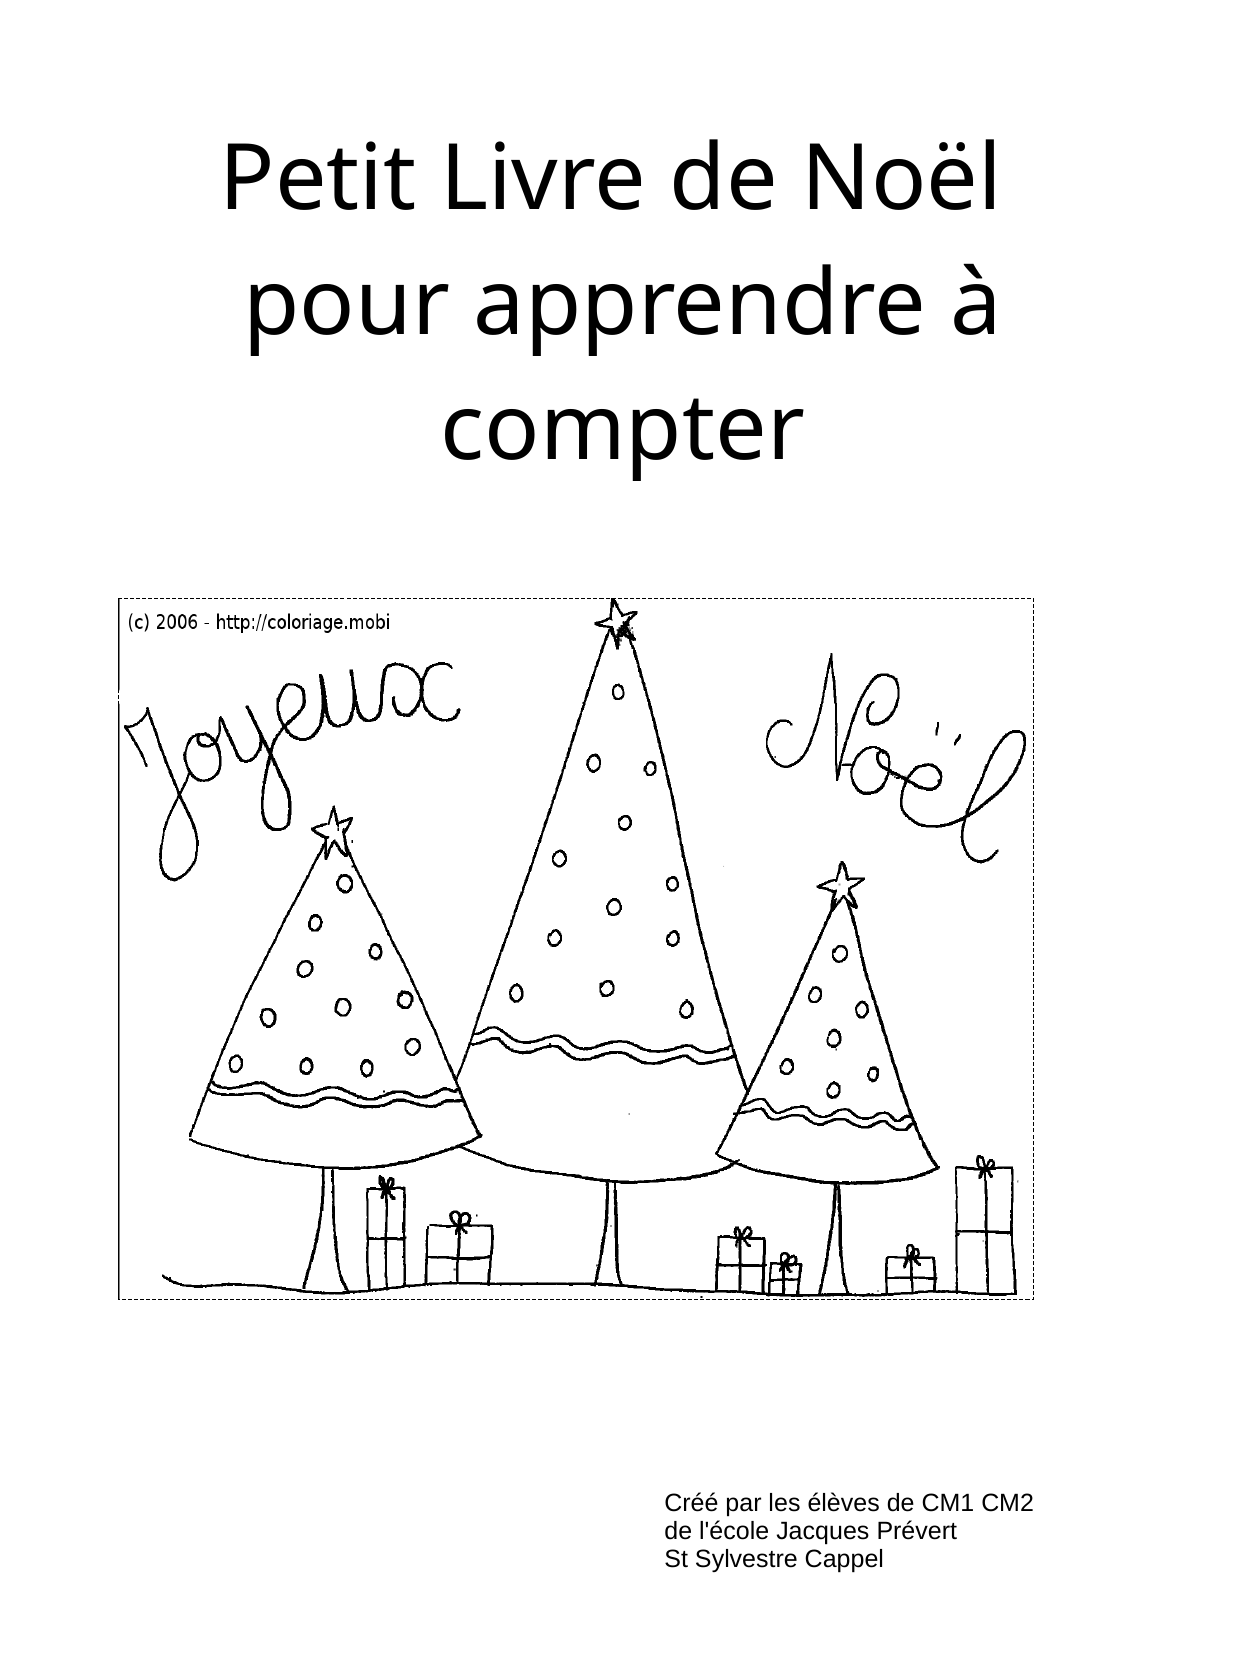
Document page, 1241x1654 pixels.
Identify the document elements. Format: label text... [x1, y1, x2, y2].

picture [118, 598, 1034, 1300]
title Petit Livre de Noël pour apprendre à compter [65, 65, 1182, 532]
text_box Créé par les élèves de CM1 CM2 de l'école Jacques Prévert St Sylvestre Cappel [649, 1481, 1211, 1581]
